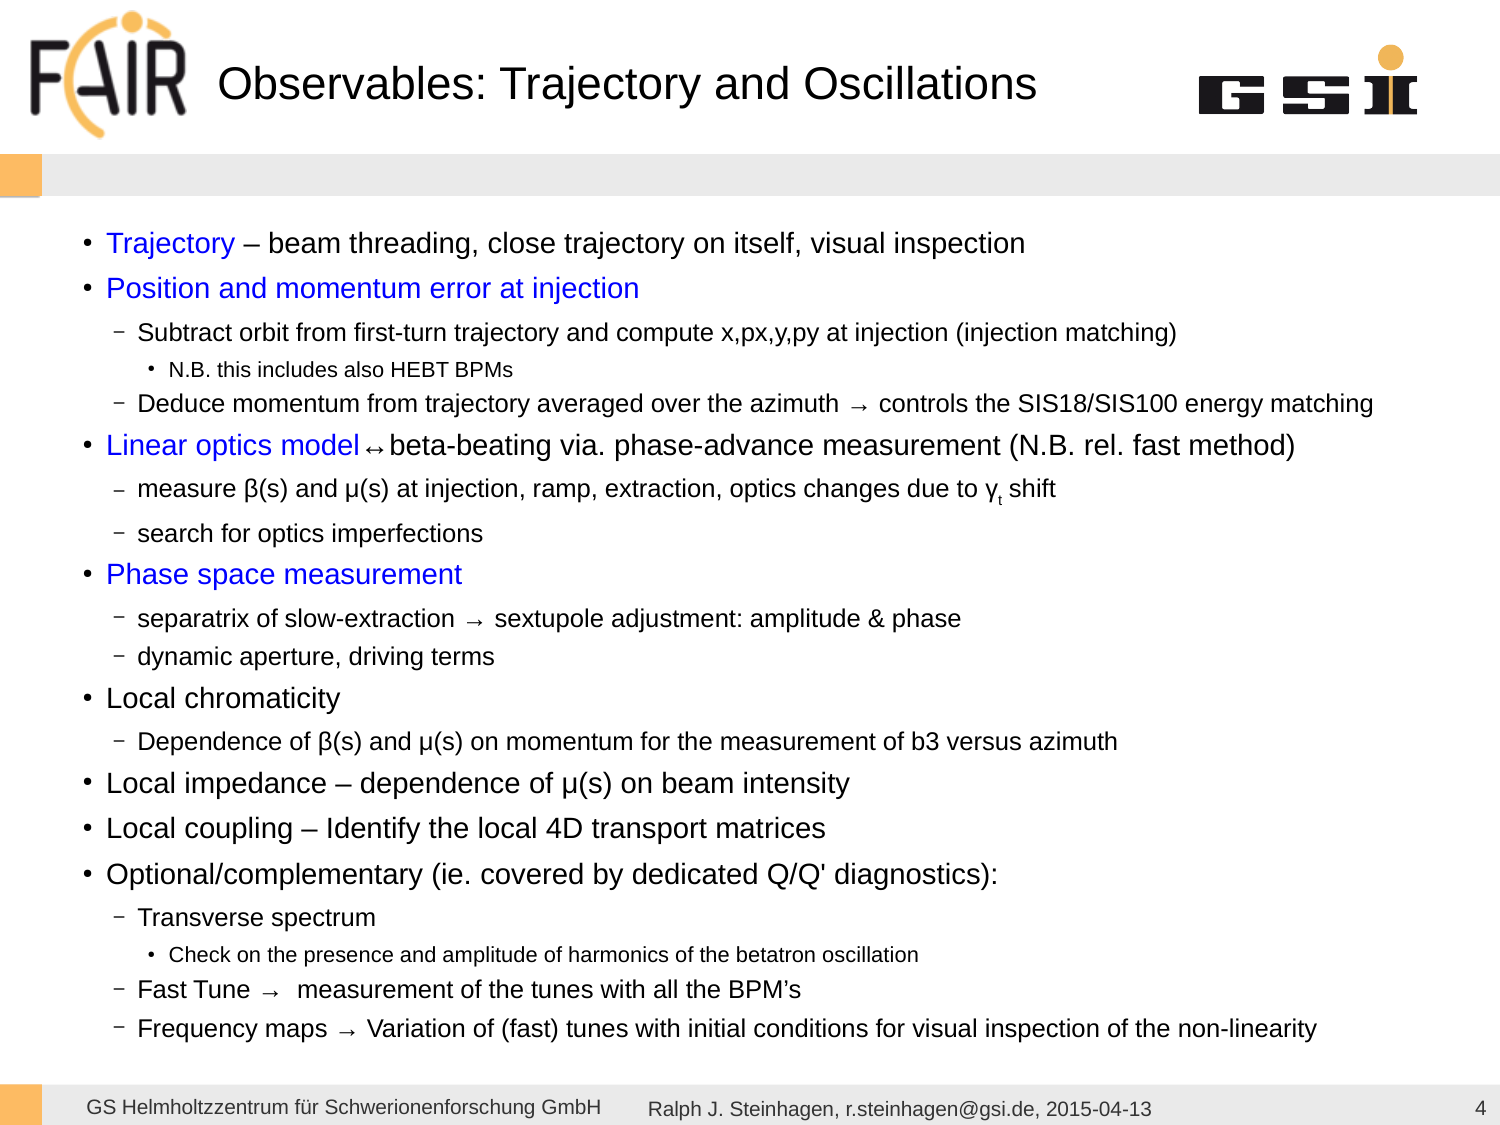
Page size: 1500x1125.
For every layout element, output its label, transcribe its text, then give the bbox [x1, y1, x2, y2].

picture [1197, 42, 1419, 117]
title Observables: Trajectory and Oscillations [217, 20, 1109, 147]
list Trajectory – beam threading, close trajectory on itself, visual inspection Position and momentum error at injection Subtract orbit from first-turn trajectory and compute x,px,y,py at injection (injection matching) N.B. this includes also HEBT BPMs Deduce momentum from trajectory averaged over the azimuth → controls the SIS18/SIS100 energy matching Linear optics model↔beta-beating via. phase-advance measurement (N.B. rel. fast method) measure β(s) and μ(s) at injection, ramp, extraction, optics changes due to γt shift search for optics imperfections Phase space measurement separatrix of slow-extraction → sextupole adjustment: amplitude & phase dynamic aperture, driving terms Local chromaticity Dependence of β(s) and μ(s) on momentum for the measurement of b3 versus azimuth Local impedance – dependence of μ(s) on beam intensity Local coupling – Identify the local 4D transport matrices Optional/complementary (ie. covered by dedicated Q/Q' diagnostics): Transverse spectrum Check on the presence and amplitude of harmonics of the betatron oscillation Fast Tune → measurement of the tunes with all the BPM’s Frequency maps → Variation of (fast) tunes with initial conditions for visual inspection of the non-linearity [75, 226, 1425, 1050]
picture [30, 9, 187, 141]
